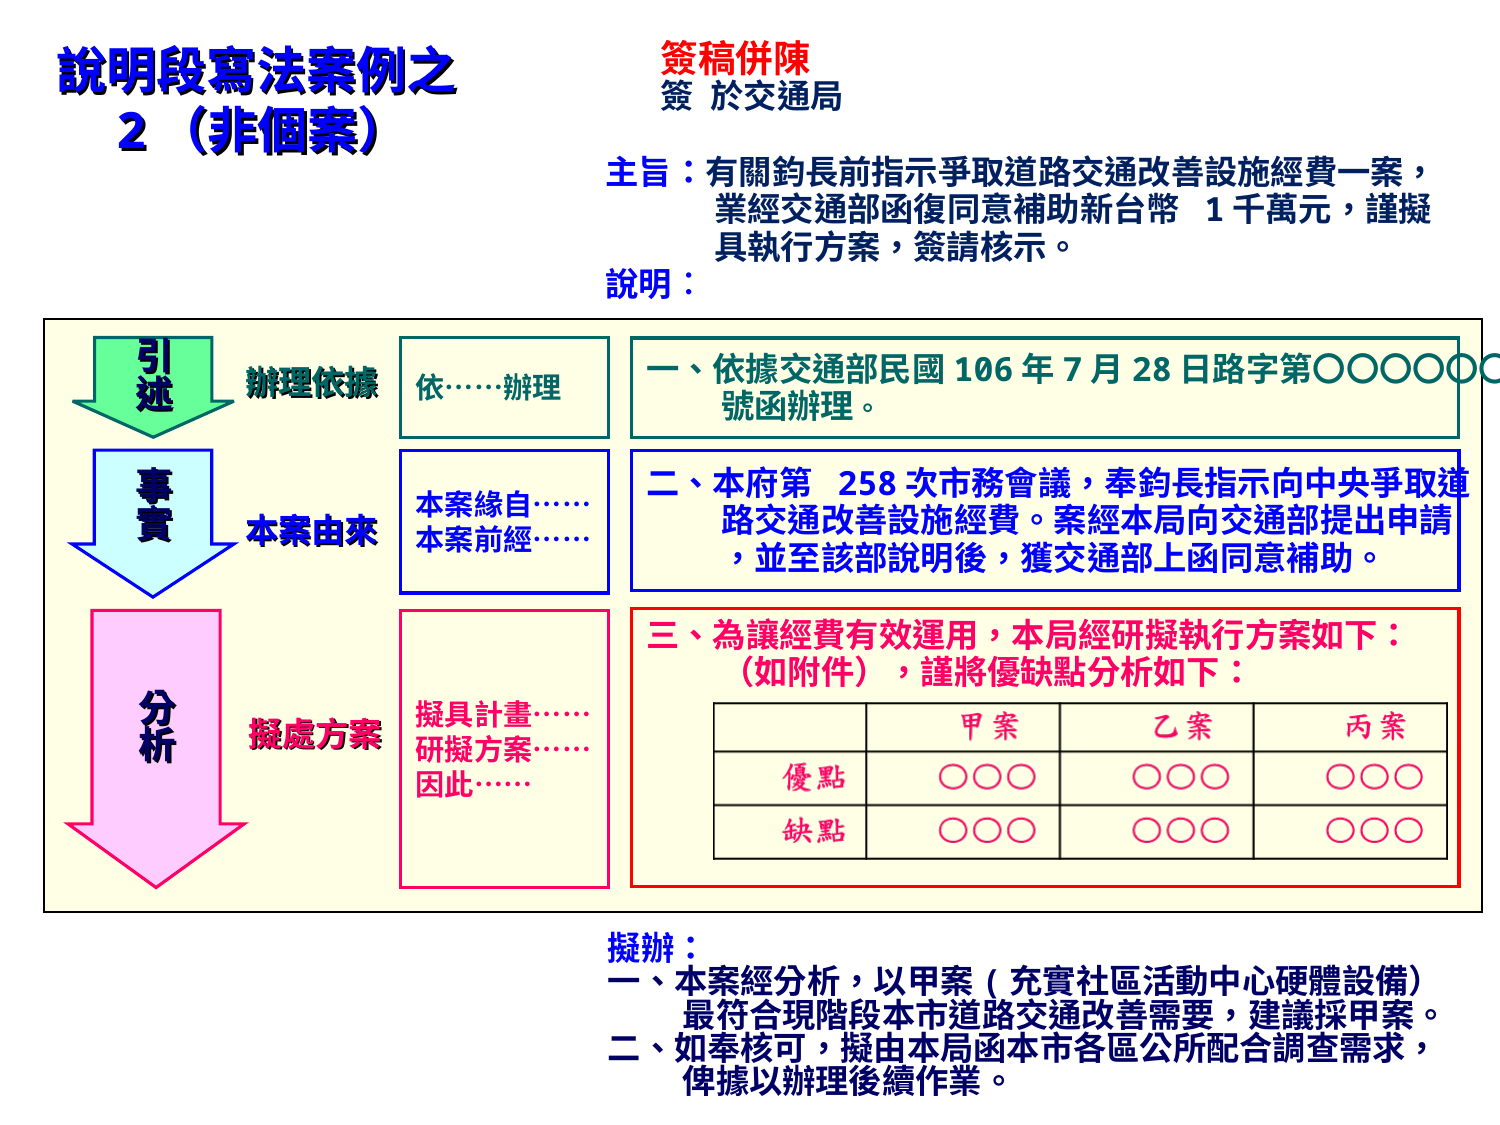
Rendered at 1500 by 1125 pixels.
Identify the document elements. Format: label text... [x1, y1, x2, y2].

text_box 事實 [72, 450, 230, 598]
text_box 主旨：有關鈞長前指示爭取道路交通改善設施經費一案， 業經交通部函復同意補助新台幣 1千萬元，謹擬 具執行方案，簽請核示。 說明︰ [590, 145, 1448, 276]
text_box 依……辦理 [429, 337, 608, 437]
text_box [44, 319, 1482, 912]
text_box 分析 [67, 610, 245, 888]
text_box 辦理依據 [230, 310, 429, 453]
picture [713, 693, 1448, 869]
text_box 說明段寫法案例之2（非個案） [18, 20, 506, 177]
text_box 二、本府第 258次市務會議，奉鈞長指示向中央爭取道 路交通改善設施經費。案經本局向交通部提出申請 ，並至該部說明後，獲交通部上函同意補助。 [632, 450, 1459, 590]
text_box 簽稿併陳 簽 於交通局 [646, 23, 915, 137]
text_box 本案緣自…… 本案前經…… [401, 450, 608, 593]
text_box 本案由來 [230, 480, 390, 580]
text_box 擬處方案 [234, 659, 422, 806]
text_box 擬具計畫…… 研擬方案…… 因此…… [401, 610, 608, 888]
text_box 引述 [72, 337, 230, 438]
text_box 三、為讓經費有效運用，本局經研擬執行方案如下： （如附件），謹將優缺點分析如下： [632, 609, 1459, 886]
text_box 一、依據交通部民國106年7月28日路字第〇〇〇〇〇〇 號函辦理。 [631, 338, 1459, 437]
text_box 擬辦： 一、本案經分析，以甲案(充實社區活動中心硬體設備） 最符合現階段本市道路交通改善需要，建議採甲案。 二、如奉核可，擬由本局函本市各區公所配合調查需求， 俾據以辦理後續作業。 [593, 927, 1470, 1108]
